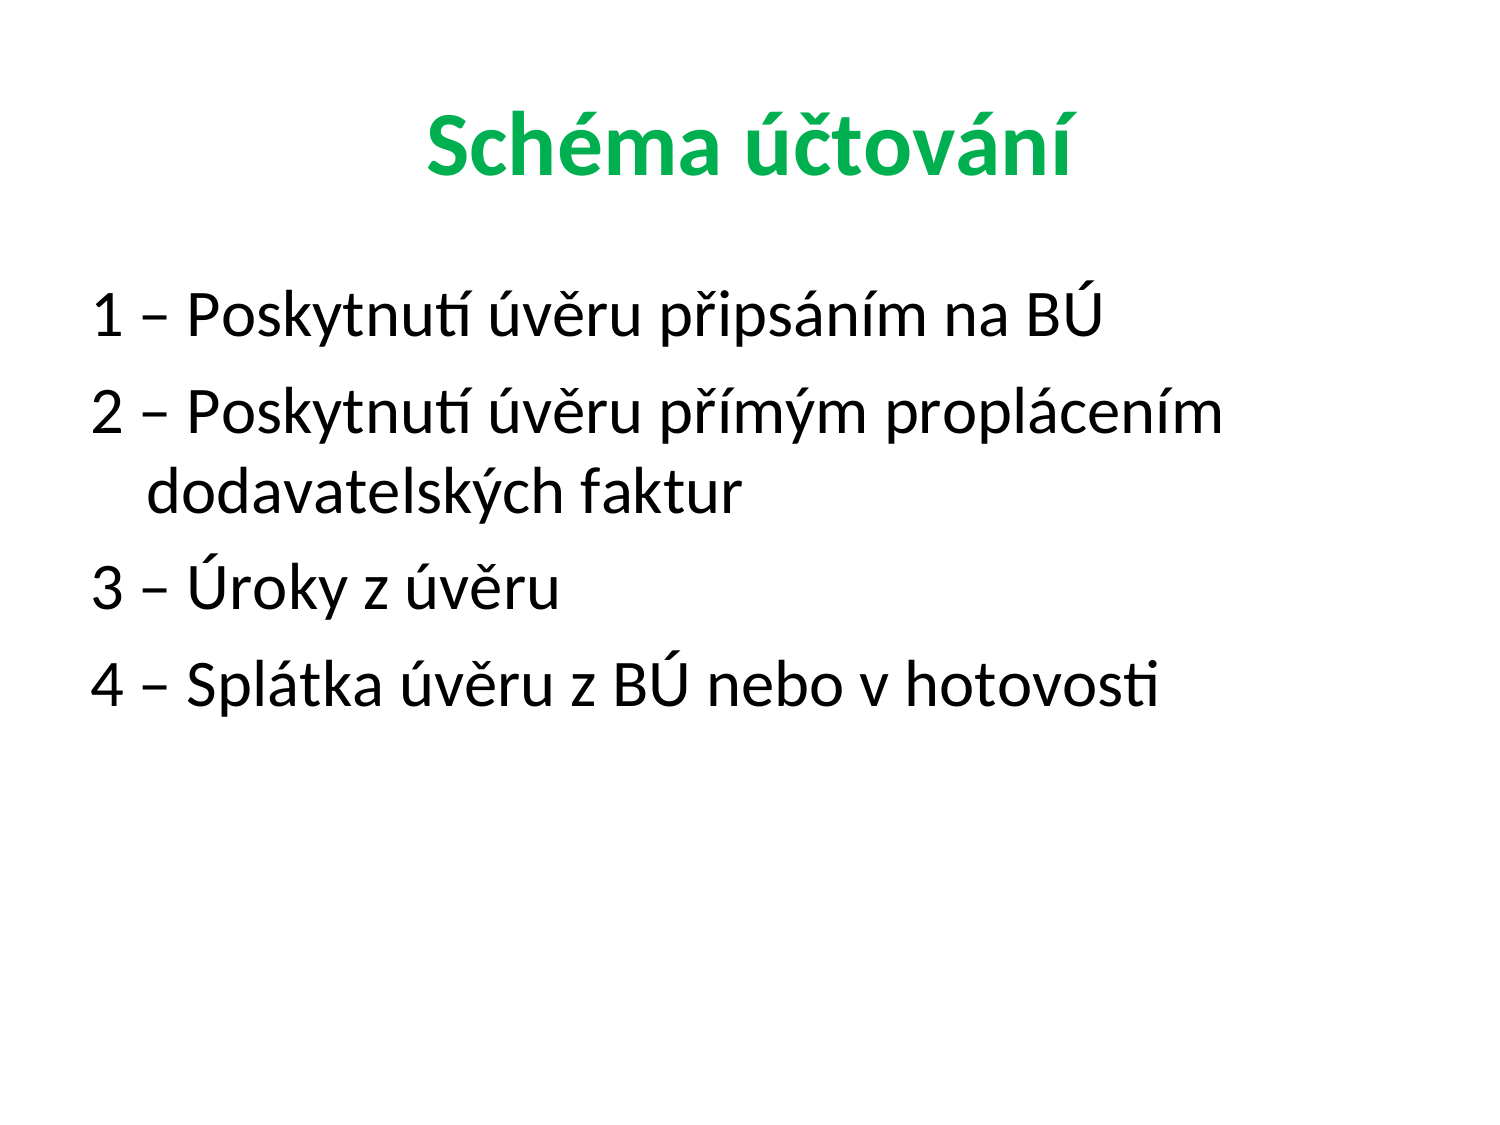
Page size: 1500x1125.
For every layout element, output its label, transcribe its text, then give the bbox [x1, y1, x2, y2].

title Schéma účtování [75, 45, 1426, 233]
list 1 – Poskytnutí úvěru připsáním na BÚ 2 – Poskytnutí úvěru přímým proplácením dodavatelských faktur 3 – Úroky z úvěru 4 – Splátka úvěru z BÚ nebo v hotovosti [75, 262, 1426, 1006]
